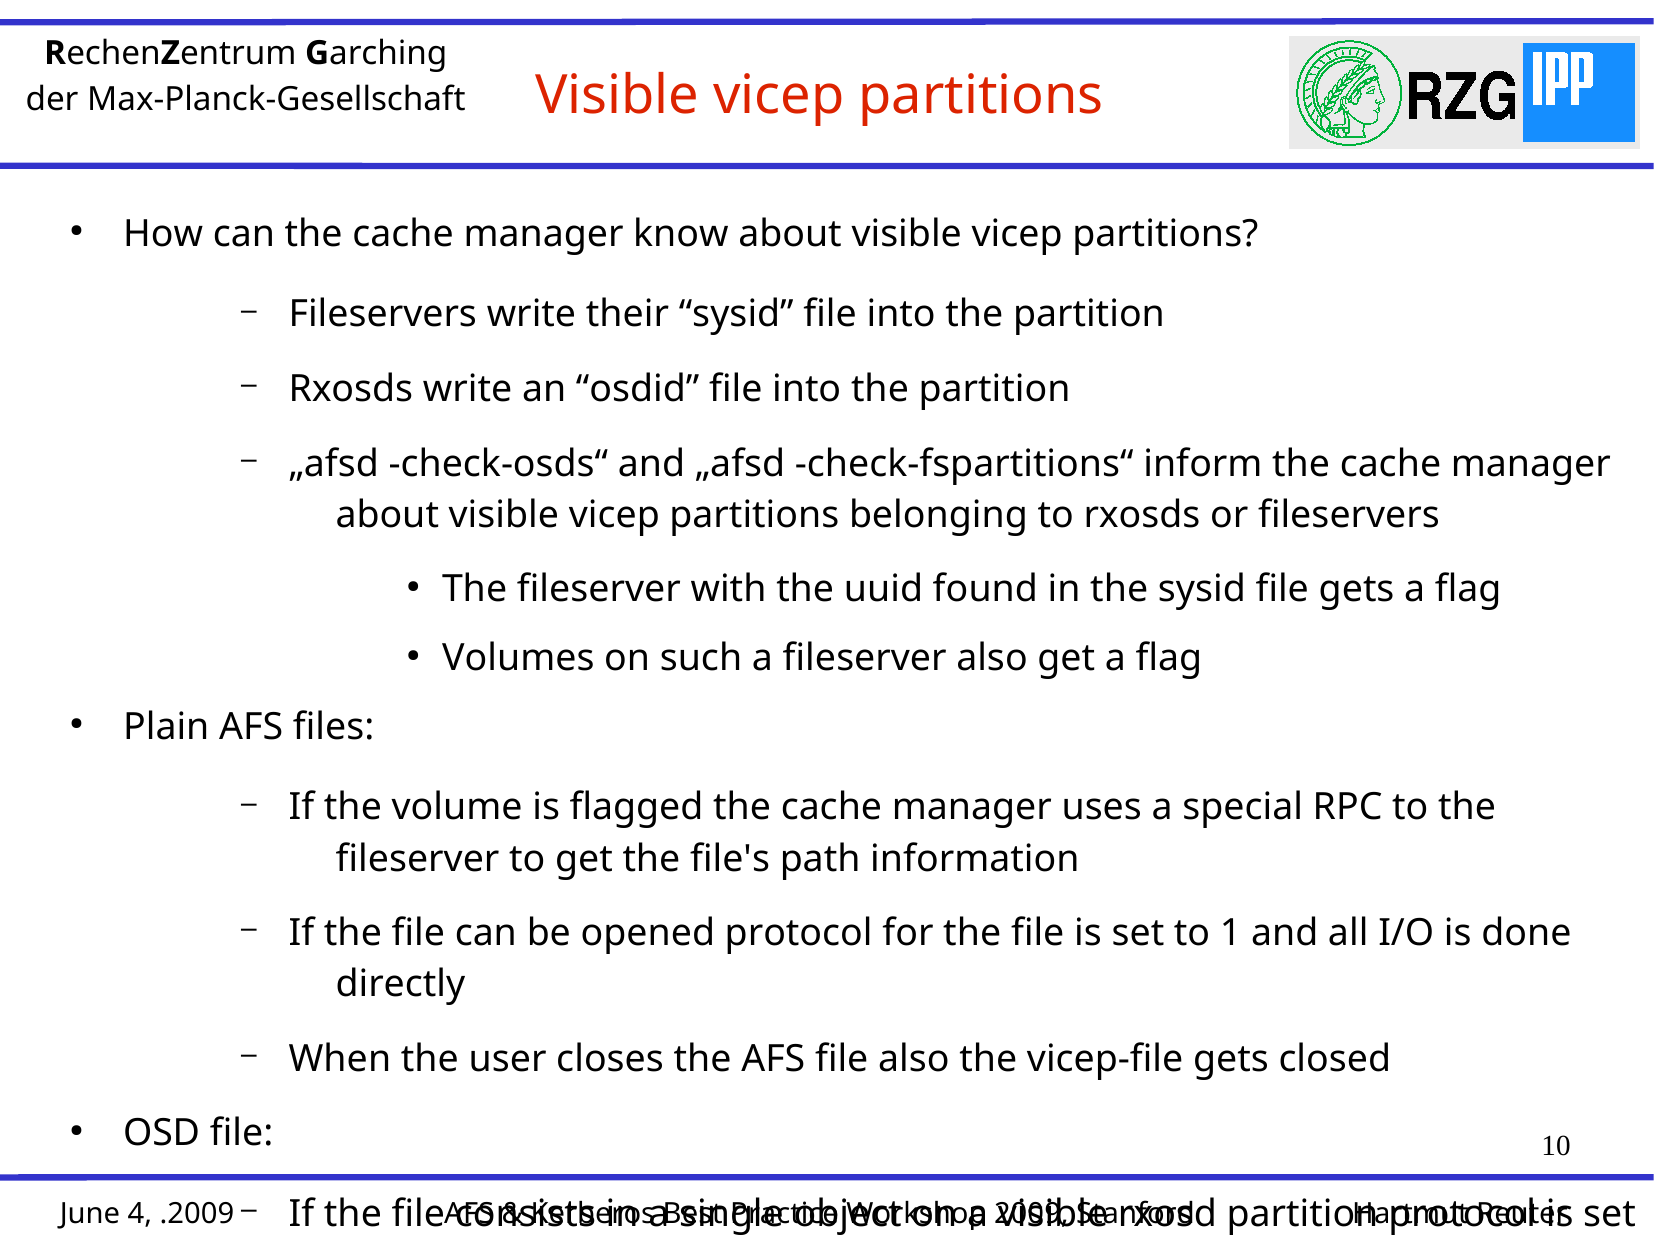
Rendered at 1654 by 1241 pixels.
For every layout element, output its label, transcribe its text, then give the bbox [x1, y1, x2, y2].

list How can the cache manager know about visible vicep partitions? Fileservers write their “sysid” file into the partition Rxosds write an “osdid” file into the partition „afsd -check-osds“ and „afsd -check-fspartitions“ inform the cache manager about visible vicep partitions belonging to rxosds or fileservers The fileserver with the uuid found in the sysid file gets a flag Volumes on such a fileserver also get a flag Plain AFS files: If the volume is flagged the cache manager uses a special RPC to the fileserver to get the file's path information If the file can be opened protocol for the file is set to 1 and all I/O is done directly When the user closes the AFS file also the vicep-file gets closed OSD file: If the file consists in a single object on a visible rxosd partition protocol is set to 1 Then similar procedure as for plain AFS file. [37, 153, 1654, 1241]
picture [1289, 36, 1640, 47]
text_box Visible vicep partitions [0, 47, 1654, 173]
